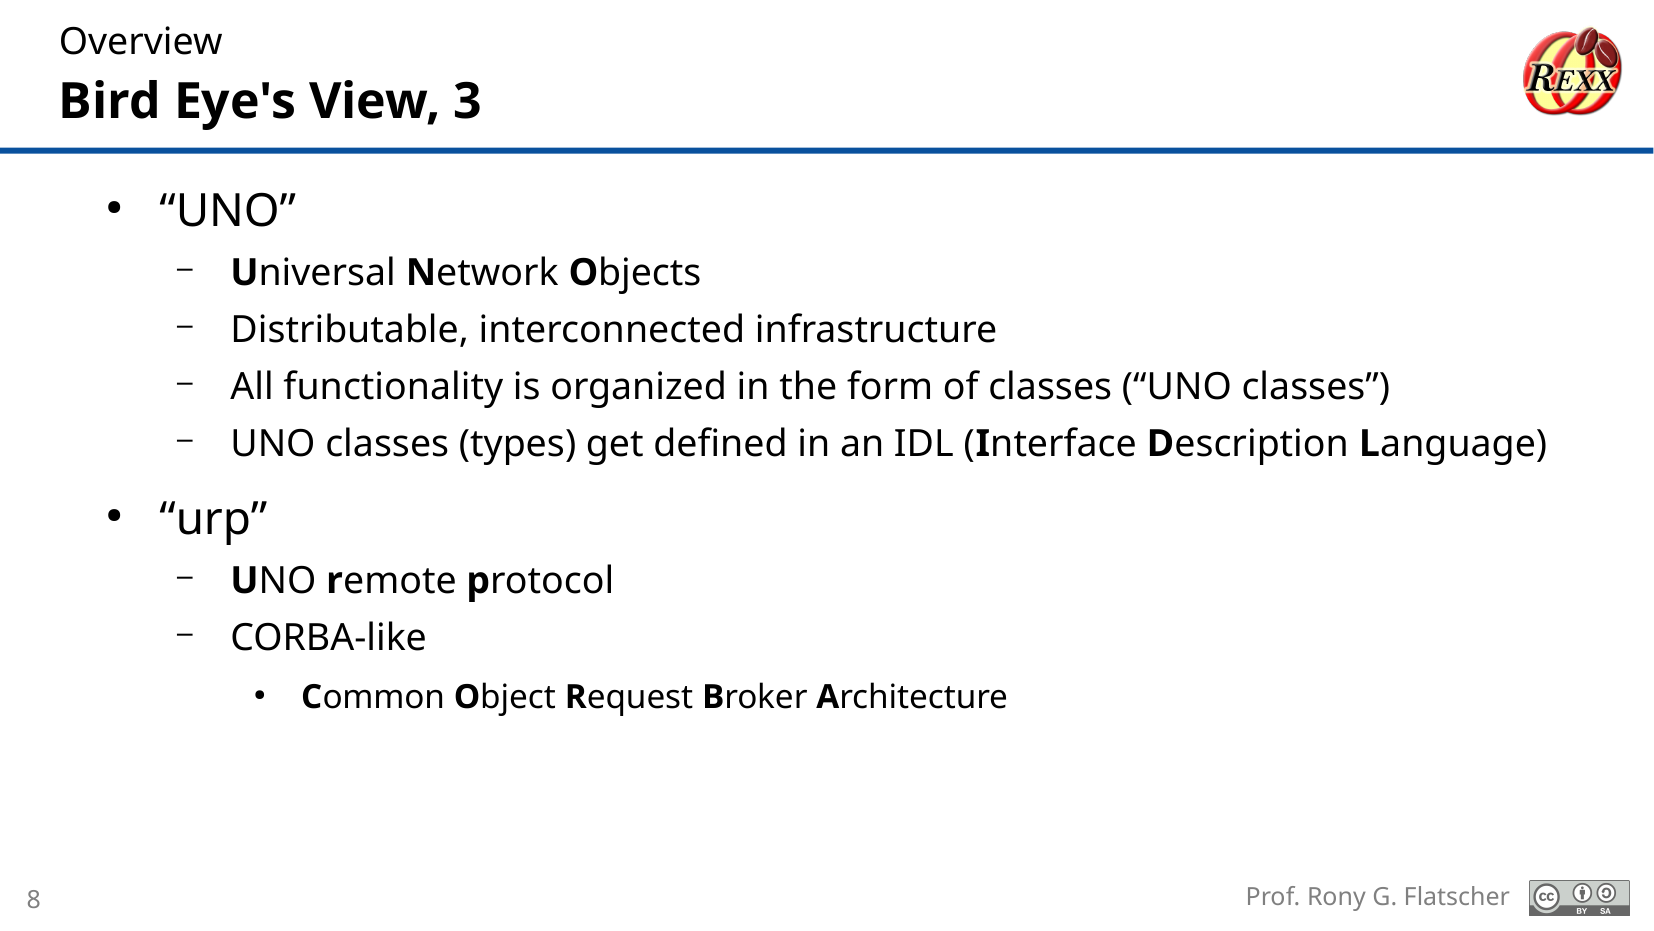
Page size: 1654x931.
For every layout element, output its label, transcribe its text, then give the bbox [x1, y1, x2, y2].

list “UNO” Universal Network Objects Distributable, interconnected infrastructure All functionality is organized in the form of classes (“UNO classes”) UNO classes (types) get defined in an IDL (Interface Description Language) “urp” UNO remote protocol CORBA-like Common Object Request Broker Architecture [88, 177, 1577, 857]
title Overview Bird Eye's View, 3 [0, 0, 1625, 148]
